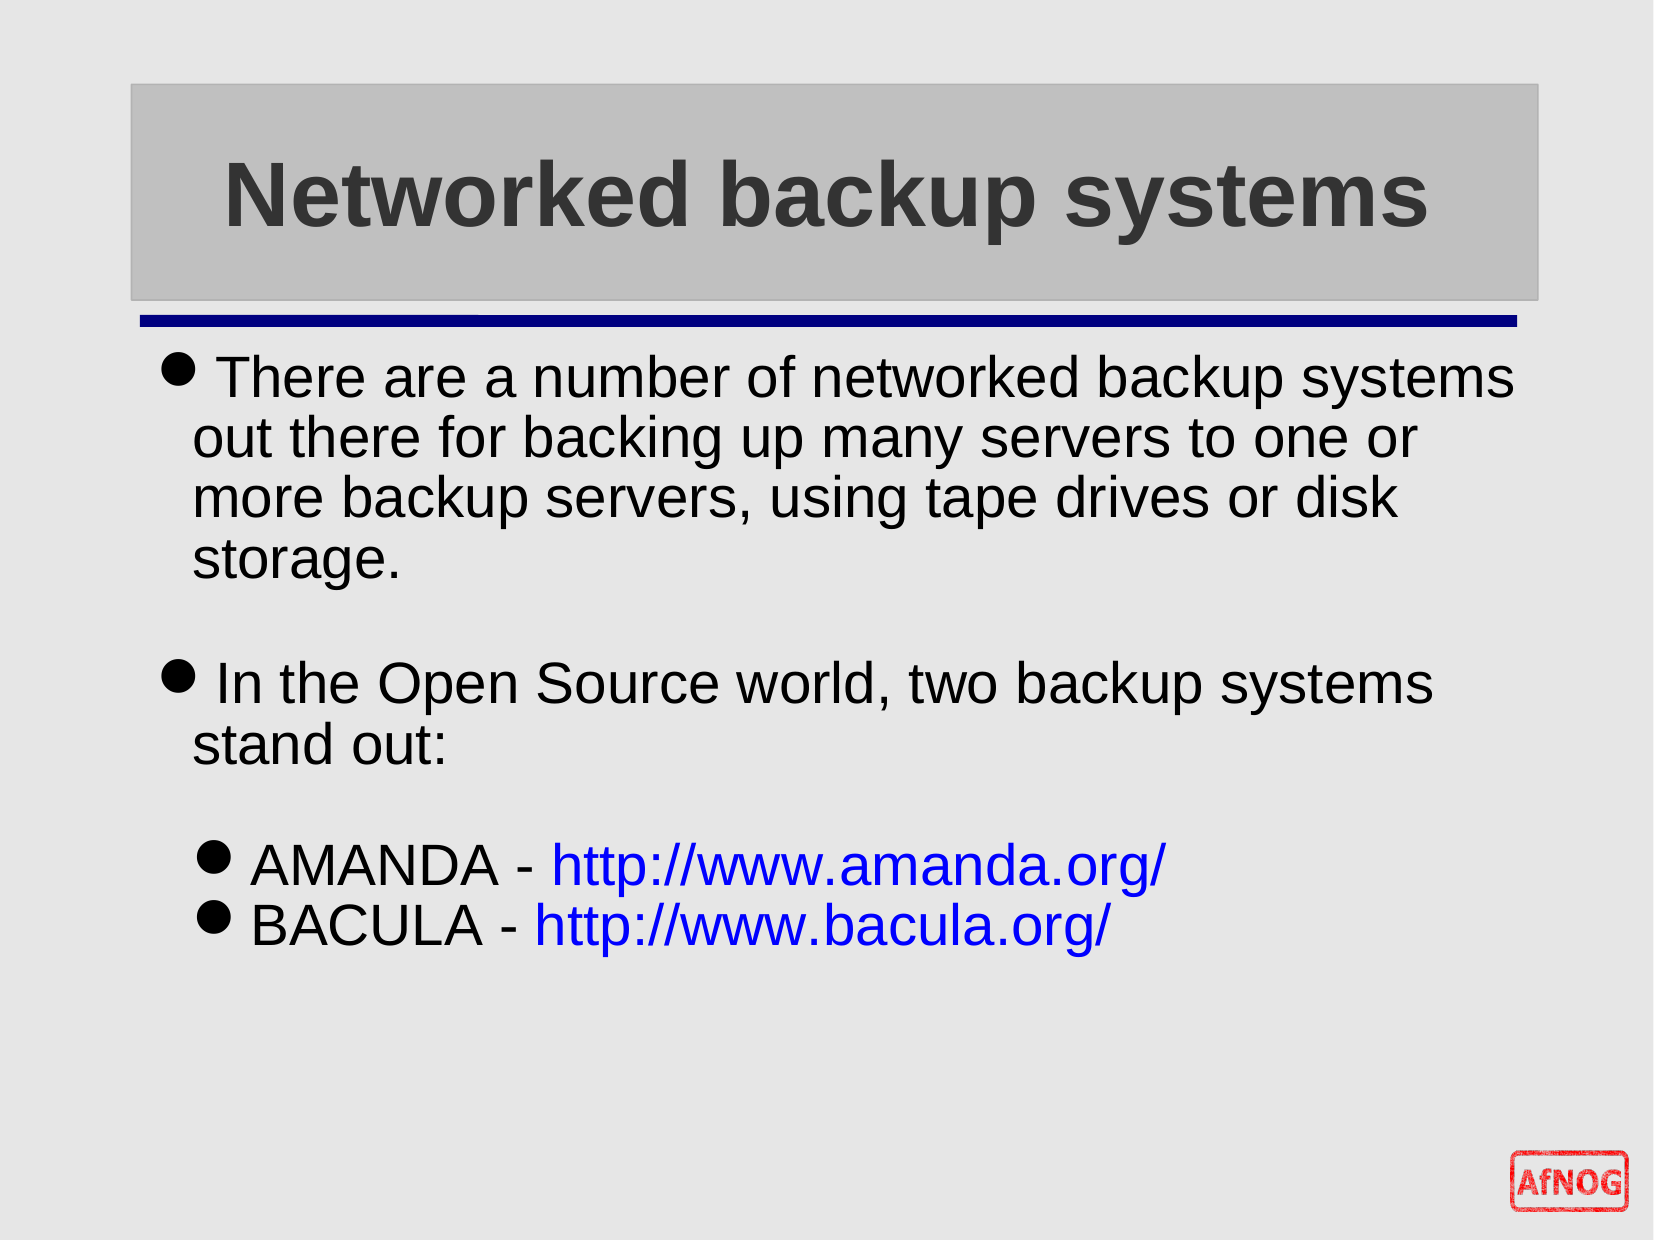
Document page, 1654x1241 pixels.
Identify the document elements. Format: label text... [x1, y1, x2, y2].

text_box Networked backup systems [121, 91, 1534, 299]
text_box There are a number of networked backup systems out there for backing up many servers to one or more backup servers, using tape drives or disk storage. In the Open Source world, two backup systems stand out: AMANDA - http://www.amanda.org/ BACULA - http://www.bacula.org/ [121, 344, 1534, 1127]
picture [1510, 1150, 1629, 1212]
